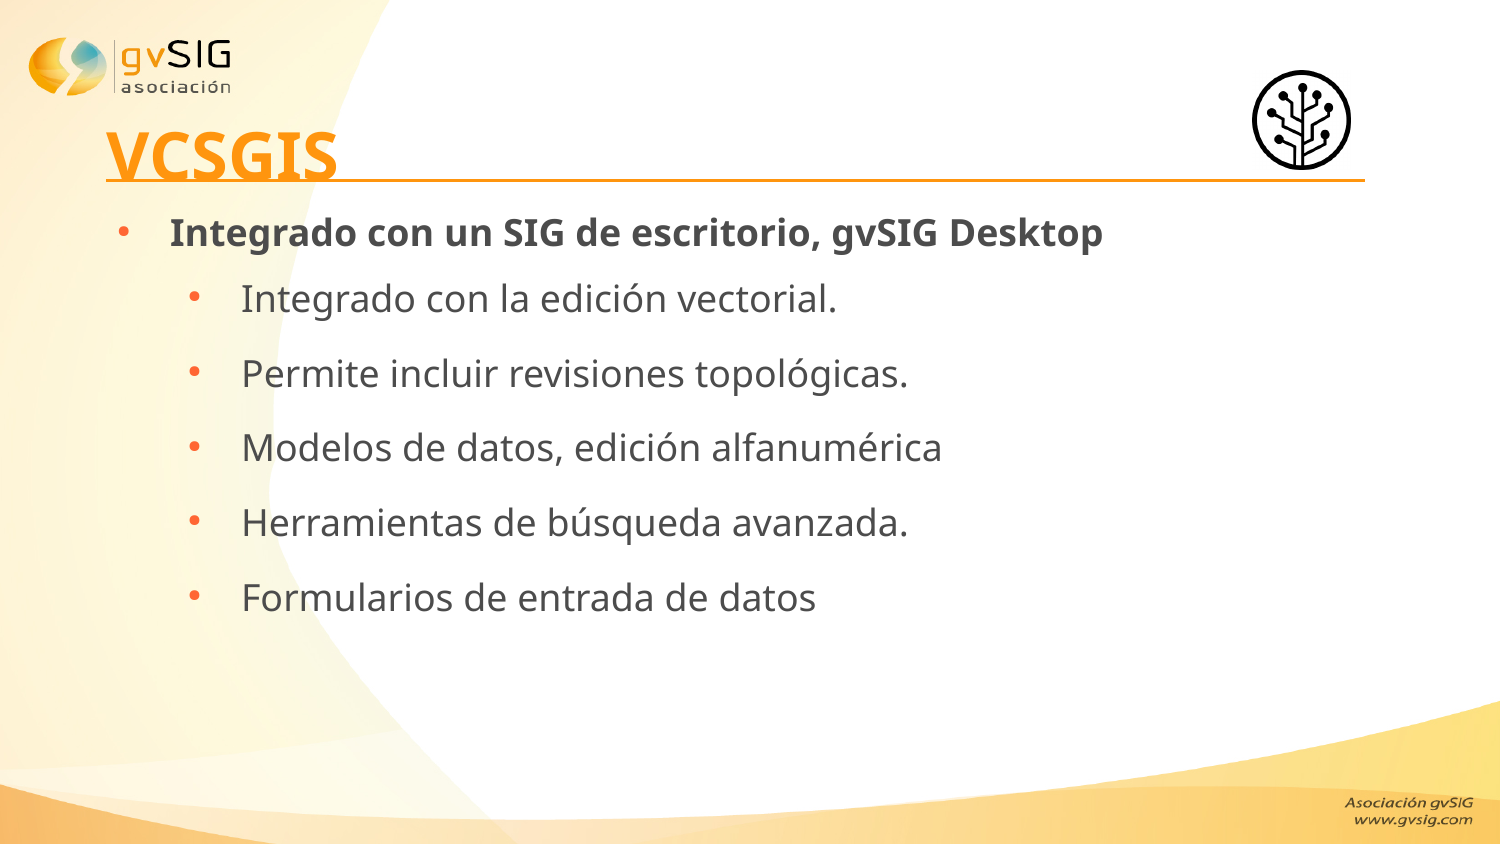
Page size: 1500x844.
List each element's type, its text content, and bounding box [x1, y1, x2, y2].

title VCSGIS [106, 115, 1457, 193]
picture [0, 0, 1500, 844]
list Integrado con un SIG de escritorio, gvSIG Desktop Integrado con la edición vectorial. Permite incluir revisiones topológicas. Modelos de datos, edición alfanumérica Herramientas de búsqueda avanzada. Formularios de entrada de datos [99, 206, 1371, 643]
